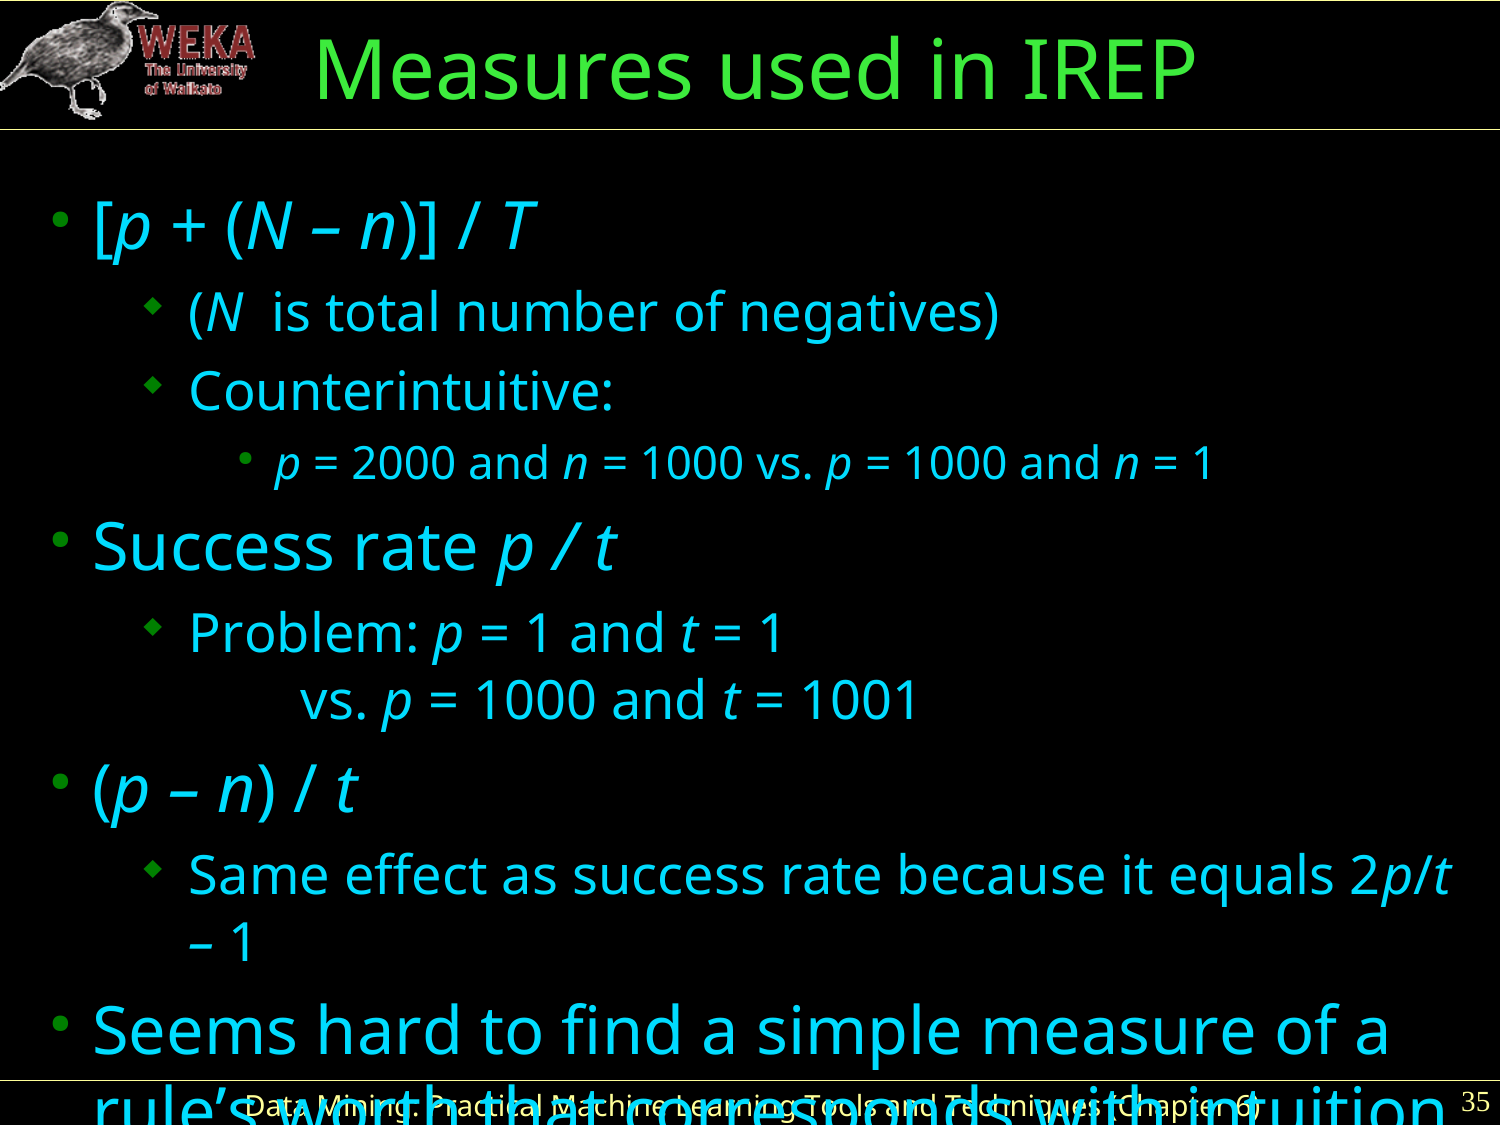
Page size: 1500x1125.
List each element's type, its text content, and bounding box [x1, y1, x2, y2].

picture [0, 1, 266, 129]
list [p + (N – n)] / T (N is total number of negatives) Counterintuitive: p = 2000 and n = 1000 vs. p = 1000 and n = 1 Success rate p / t Problem: p = 1 and t = 1 vs. p = 1000 and t = 1001 (p – n) / t Same effect as success rate because it equals 2p/t – 1 Seems hard to find a simple measure of a rule’s worth that corresponds with intuition [34, 177, 1493, 957]
title Measures used in IREP [297, 0, 1500, 148]
